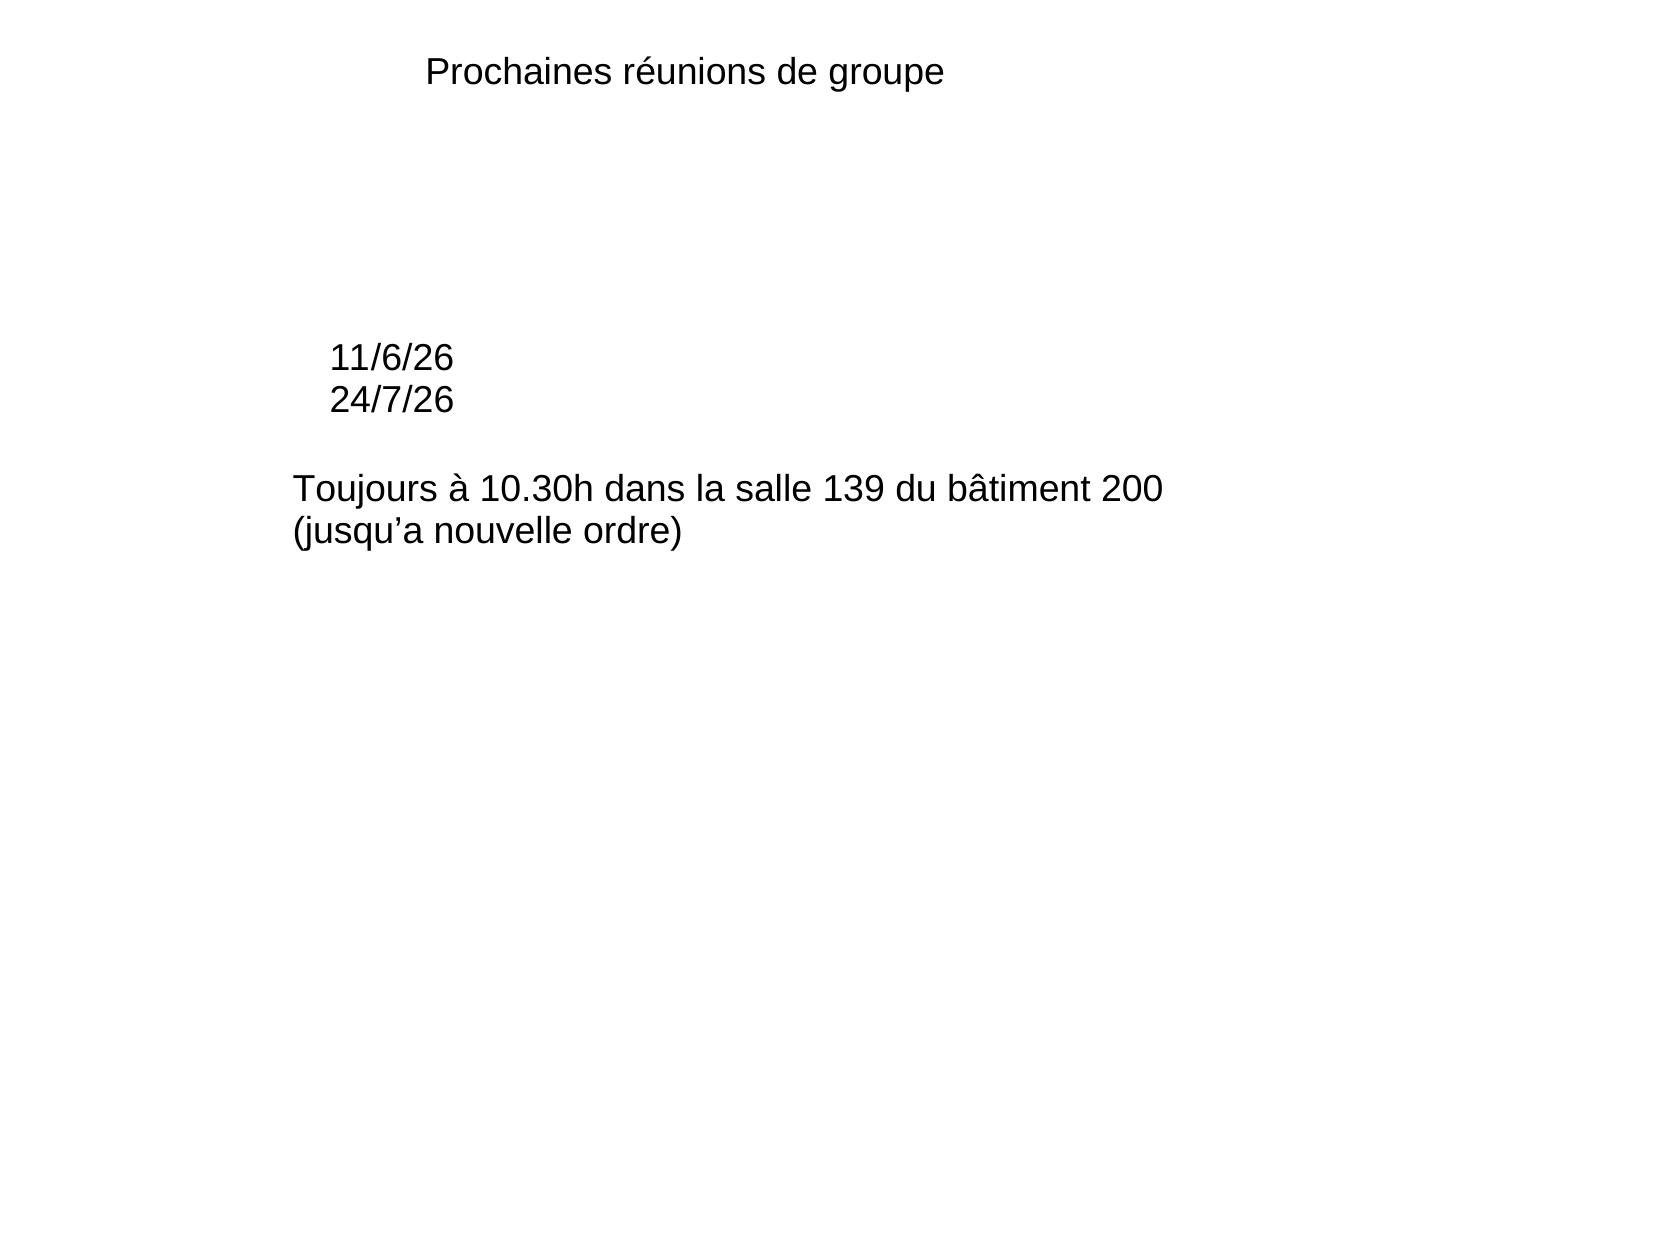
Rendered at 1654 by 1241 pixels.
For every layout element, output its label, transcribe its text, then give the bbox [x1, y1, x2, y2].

text_box Prochaines réunions de groupe [410, 41, 666, 99]
text_box 11/6/26 24/7/26 [314, 330, 481, 429]
text_box Toujours à 10.30h dans la salle 139 du bâtiment 200 (jusqu’a nouvelle ordre) [277, 259, 1181, 960]
